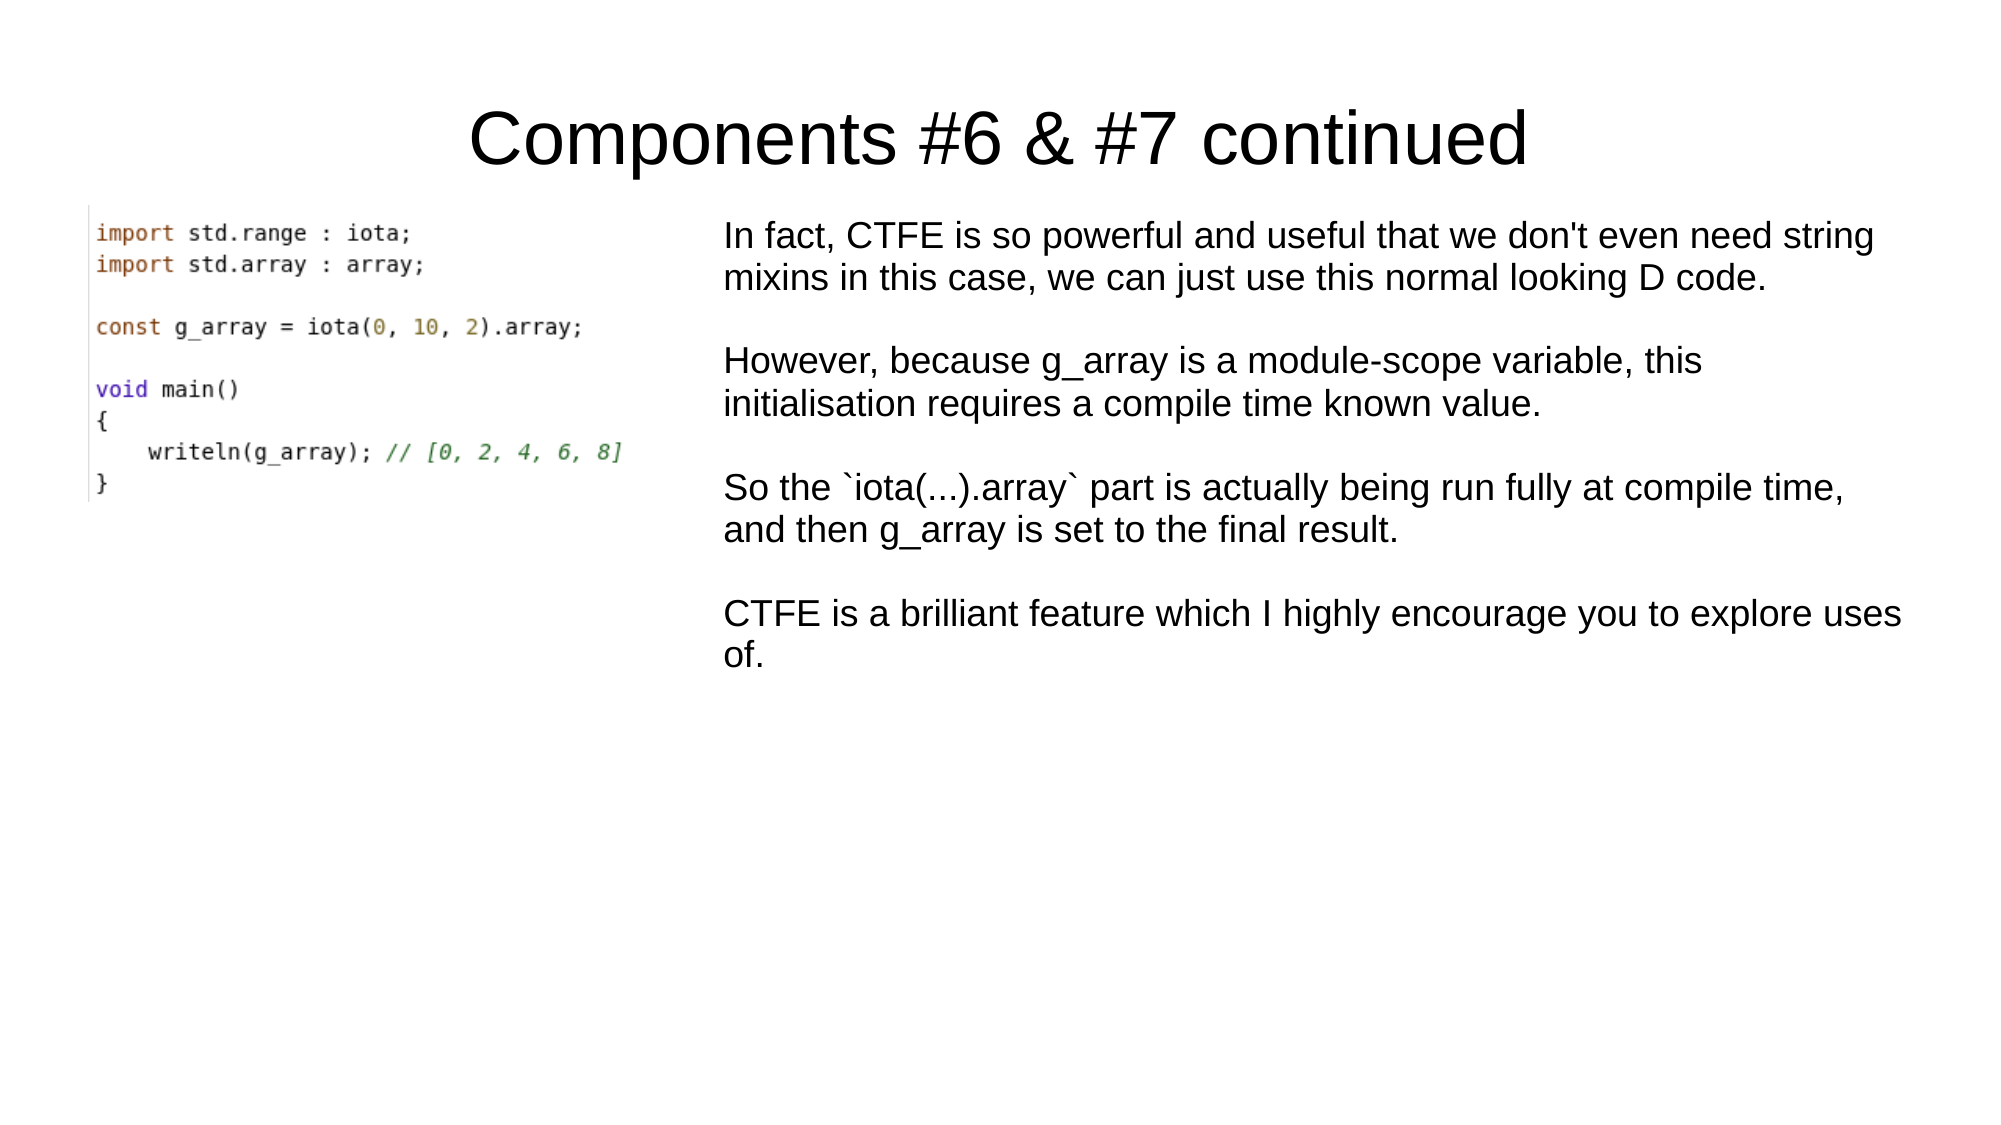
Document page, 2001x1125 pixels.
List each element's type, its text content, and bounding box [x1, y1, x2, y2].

title Components #6 & #7 continued [99, 44, 1900, 233]
picture [88, 205, 644, 502]
text_box In fact, CTFE is so powerful and useful that we don't even need string mixins in this case, we can just use this normal looking D code. However, because g_array is a module-scope variable, this initialisation requires a compile time known value. So the `iota(...).array` part is actually being run fully at compile time, and then g_array is set to the final result. CTFE is a brilliant feature which I highly encourage you to explore uses of. [708, 206, 1920, 684]
